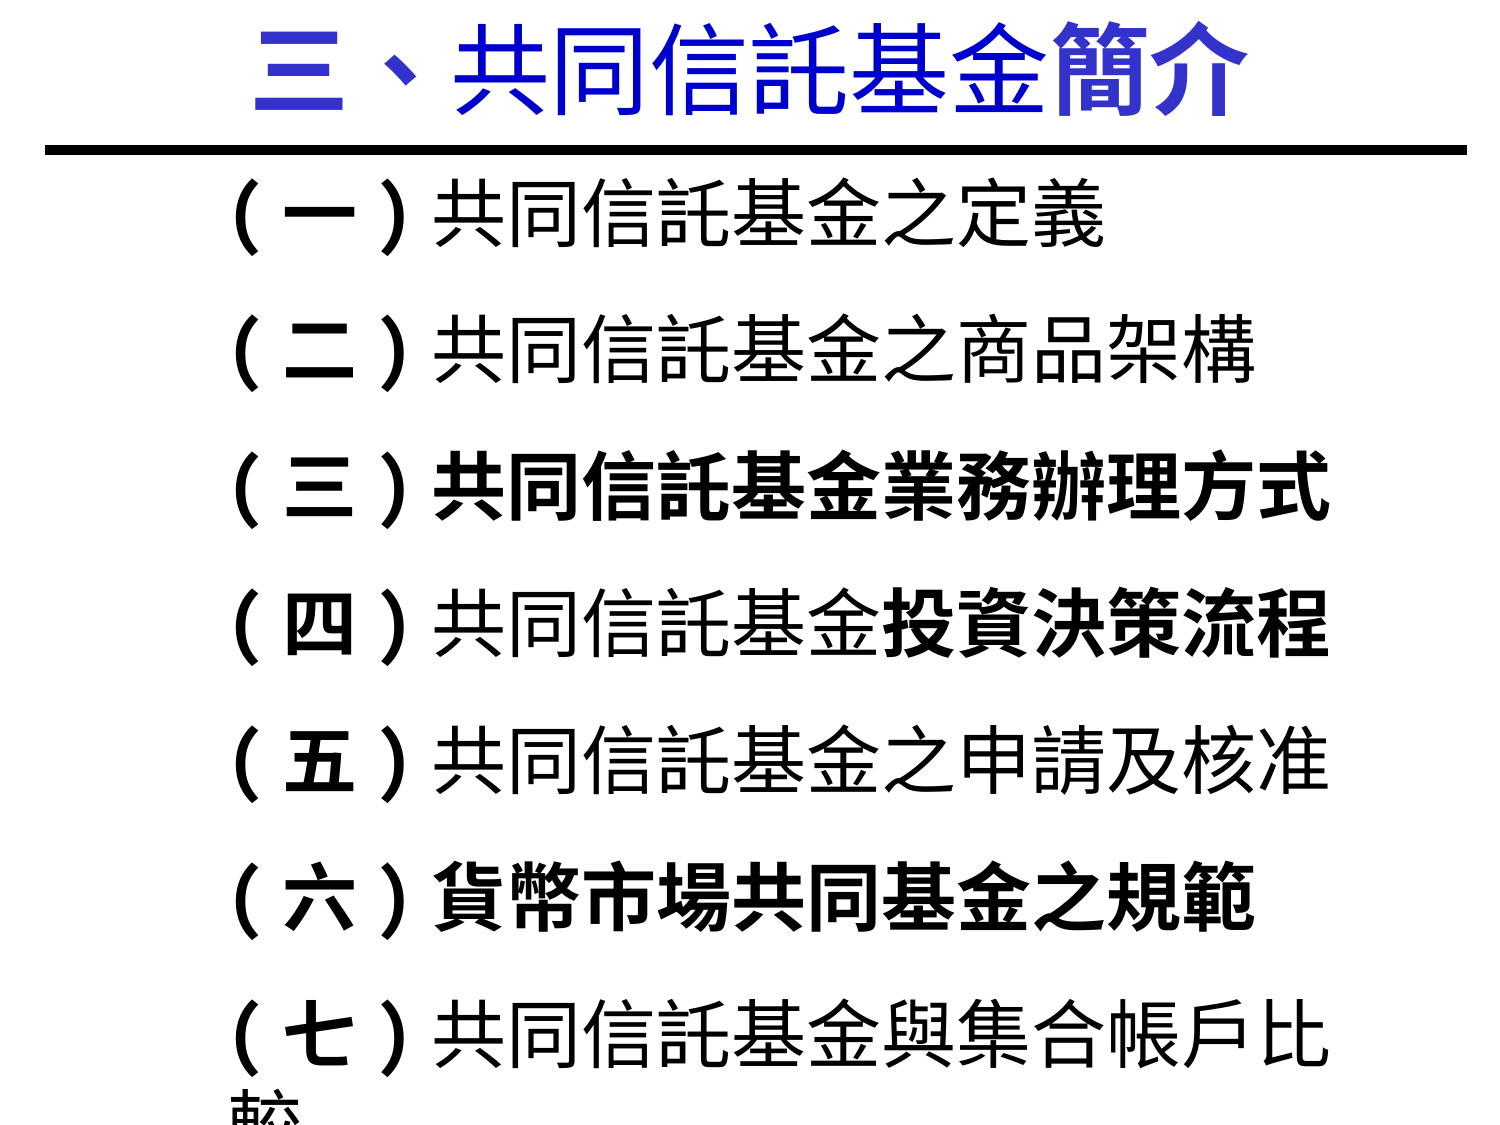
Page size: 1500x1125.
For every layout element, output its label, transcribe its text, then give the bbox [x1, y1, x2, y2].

text_box 三、共同信託基金簡介 [53, 0, 1447, 136]
text_box (一)共同信託基金之定義 (二)共同信託基金之商品架構 (三)共同信託基金業務辦理方式 (四)共同信託基金投資決策流程 (五)共同信託基金之申請及核准 (六)貨幣市場共同基金之規範 (七)共同信託基金與集合帳戶比較 [212, 21, 1375, 1125]
